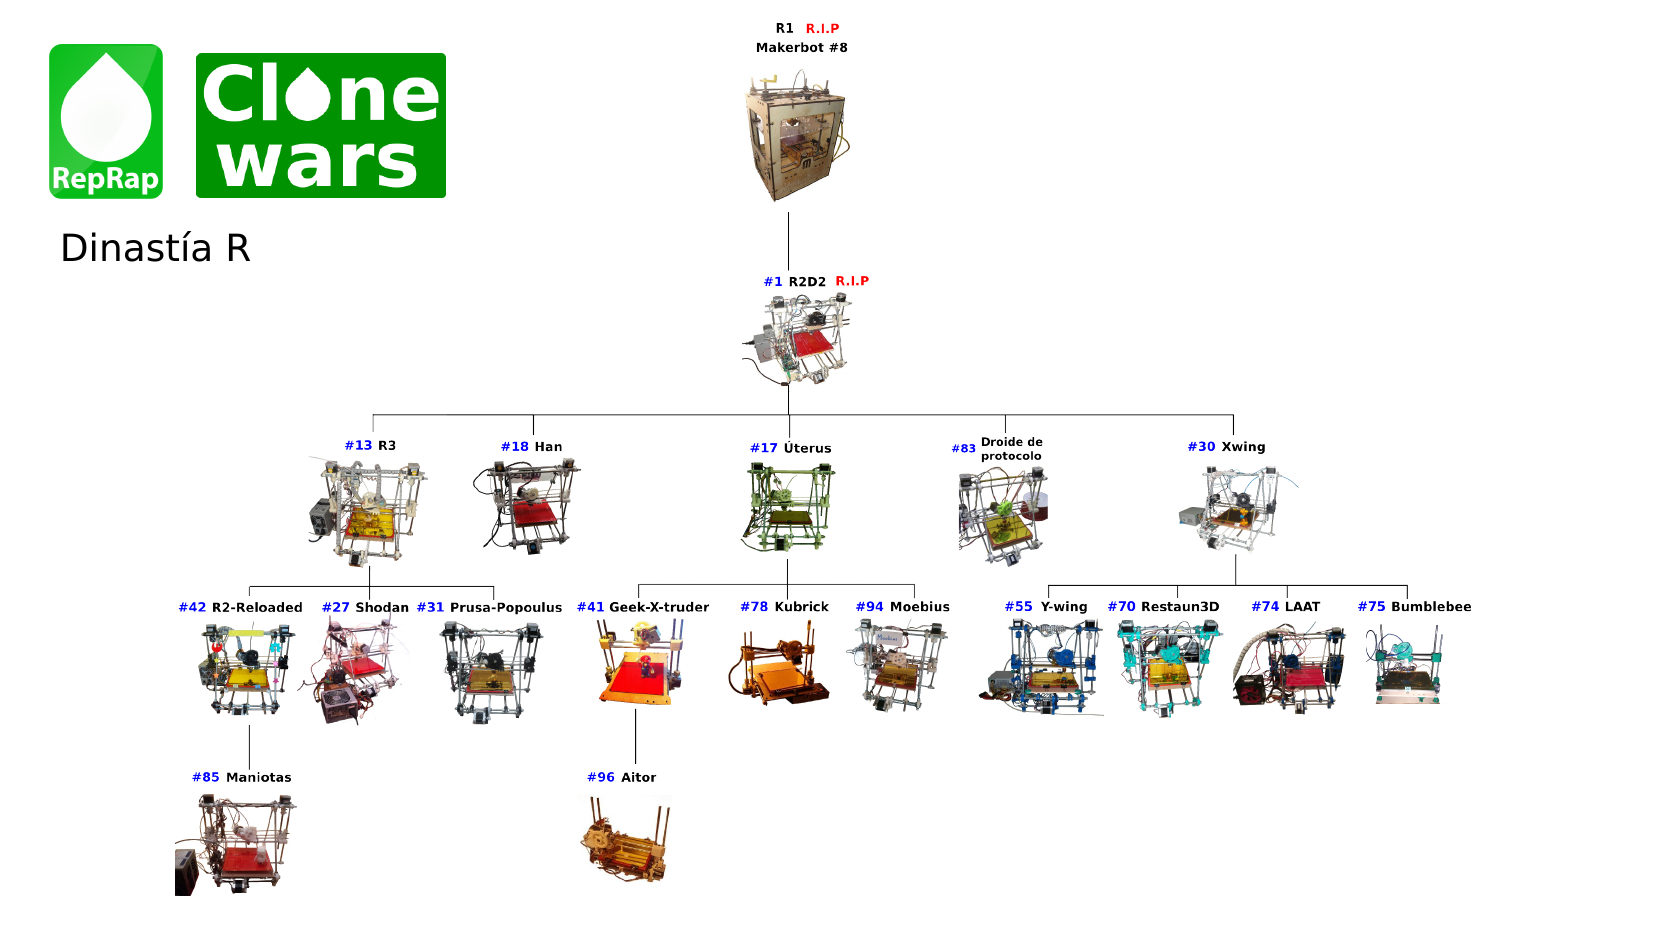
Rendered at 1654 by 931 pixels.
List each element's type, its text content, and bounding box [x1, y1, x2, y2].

text_box Dinastía R [45, 218, 459, 286]
picture [49, 44, 163, 199]
picture [175, 23, 1471, 901]
